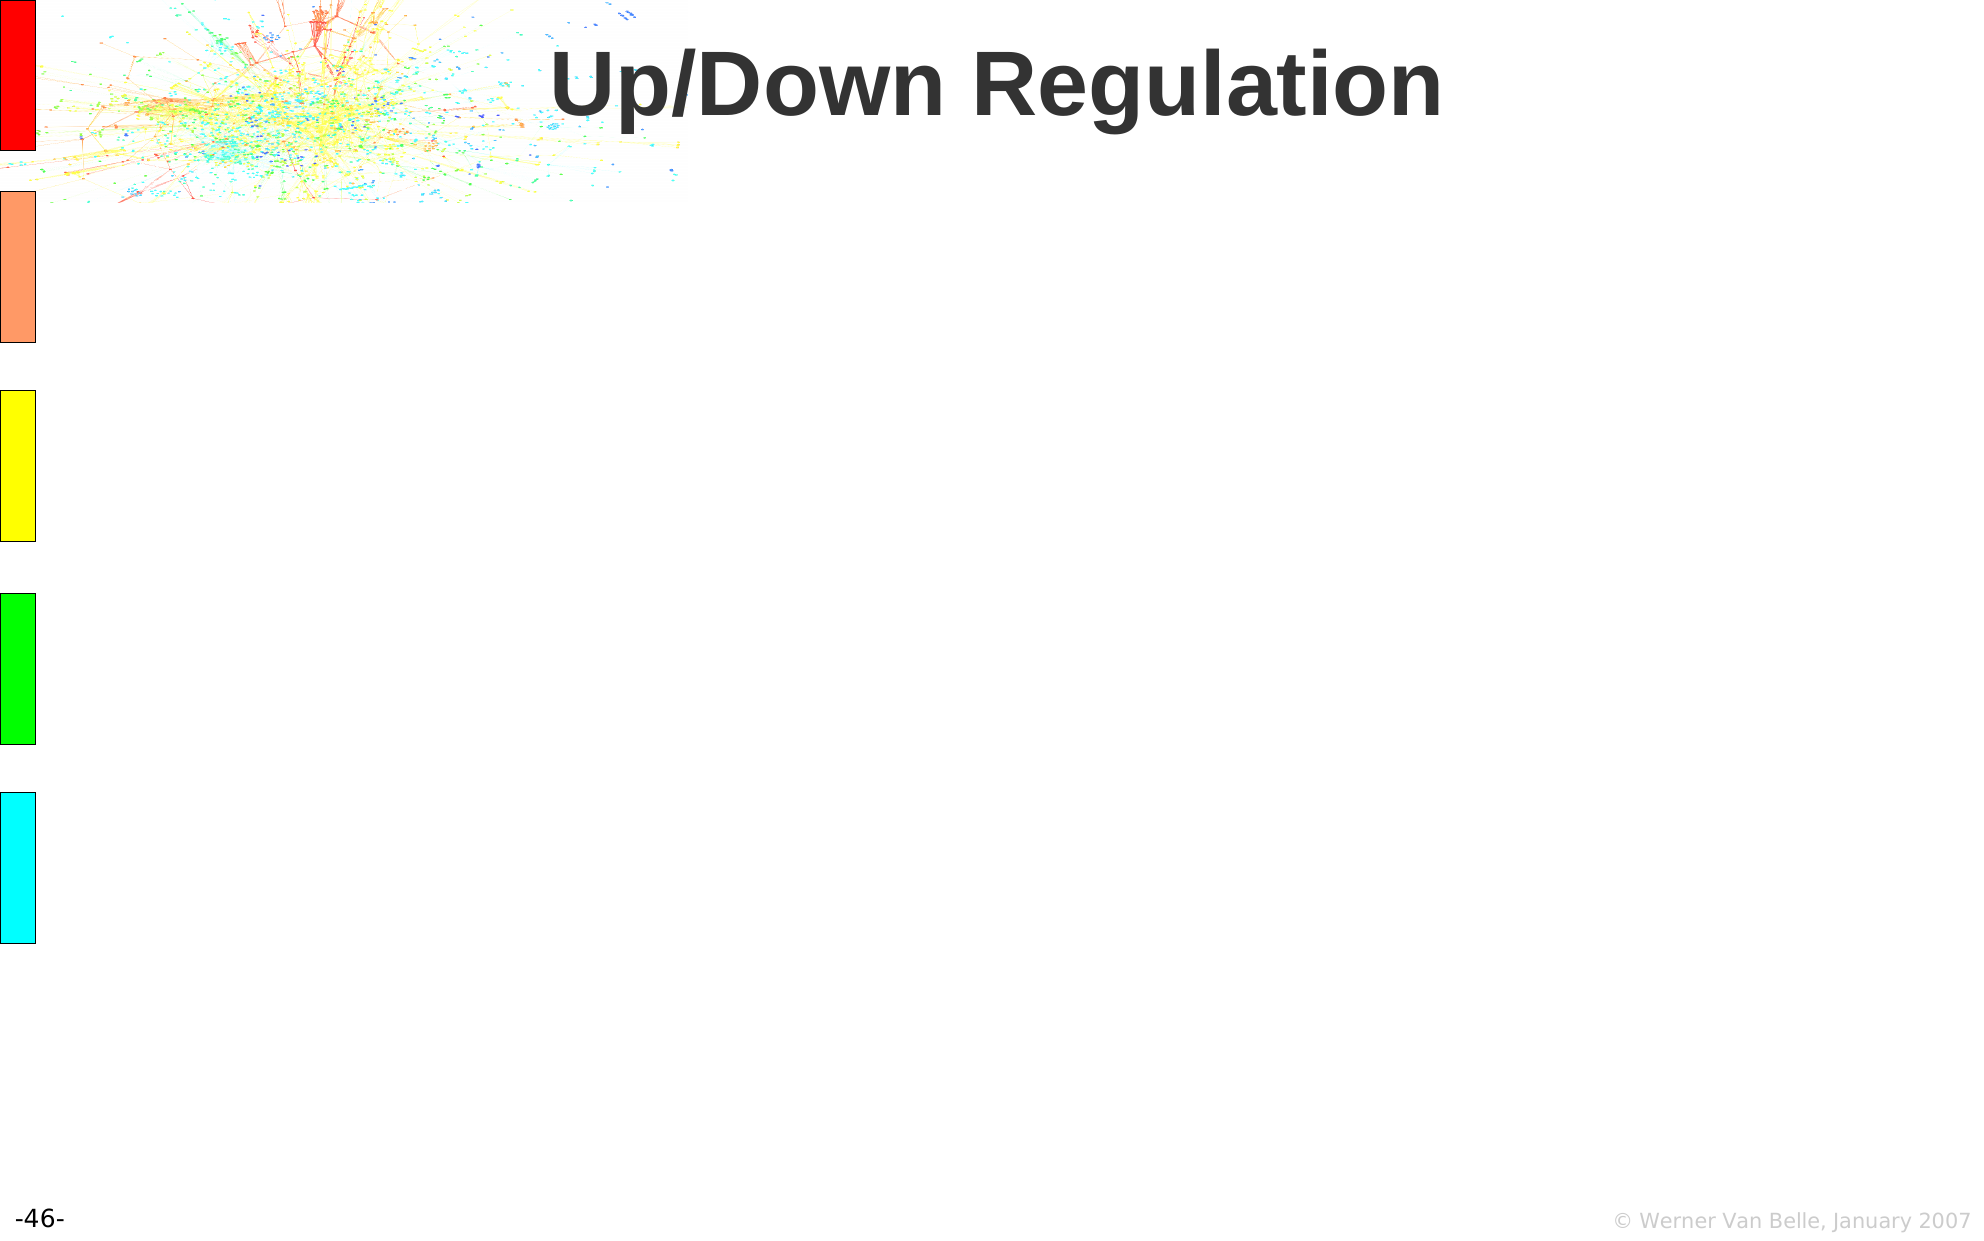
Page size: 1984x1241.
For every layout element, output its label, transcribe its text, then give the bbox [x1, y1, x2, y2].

title Up/Down Regulation [150, 25, 1845, 143]
title Gene Expression [0, 0, 688, 203]
